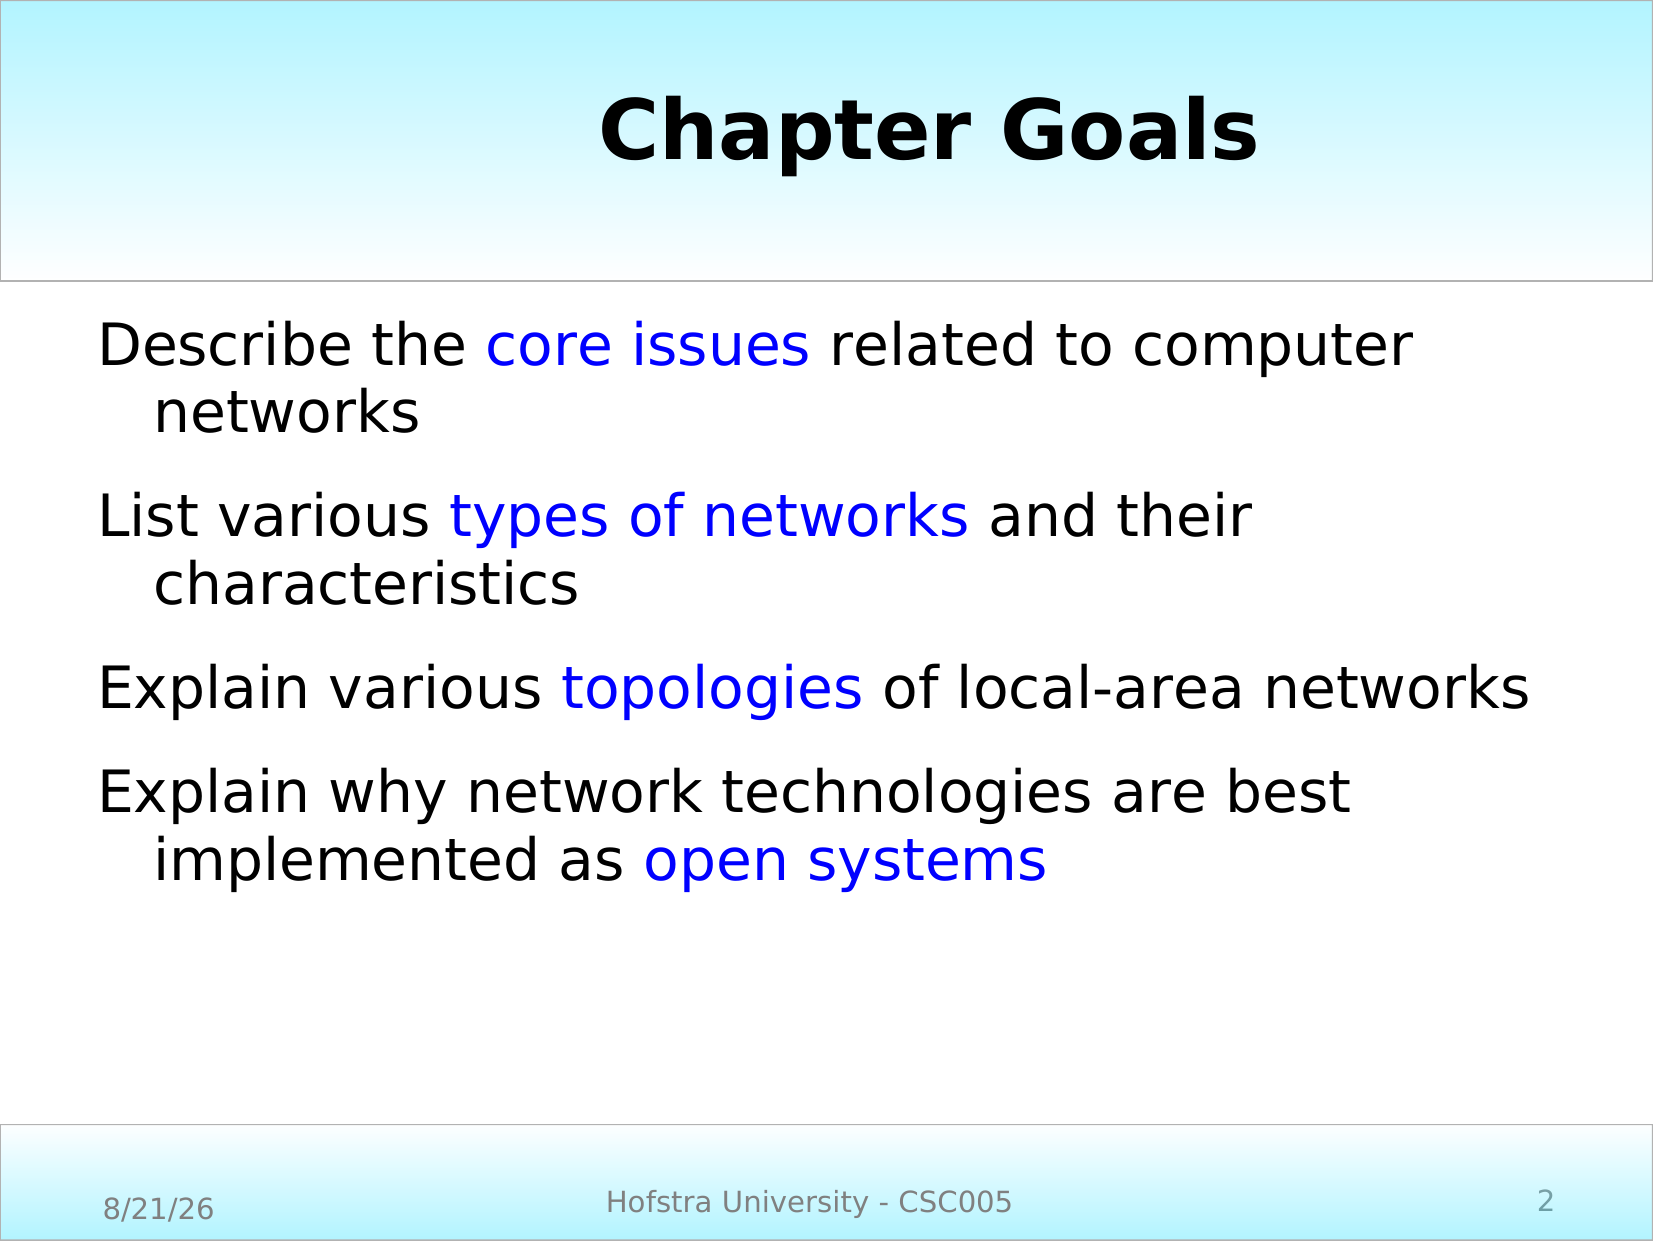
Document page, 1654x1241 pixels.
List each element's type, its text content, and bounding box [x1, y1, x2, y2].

title Chapter Goals [247, 27, 1612, 235]
list Describe the core issues related to computer networks List various types of networks and their characteristics Explain various topologies of local-area networks Explain why network technologies are best implemented as open systems [82, 303, 1571, 1131]
